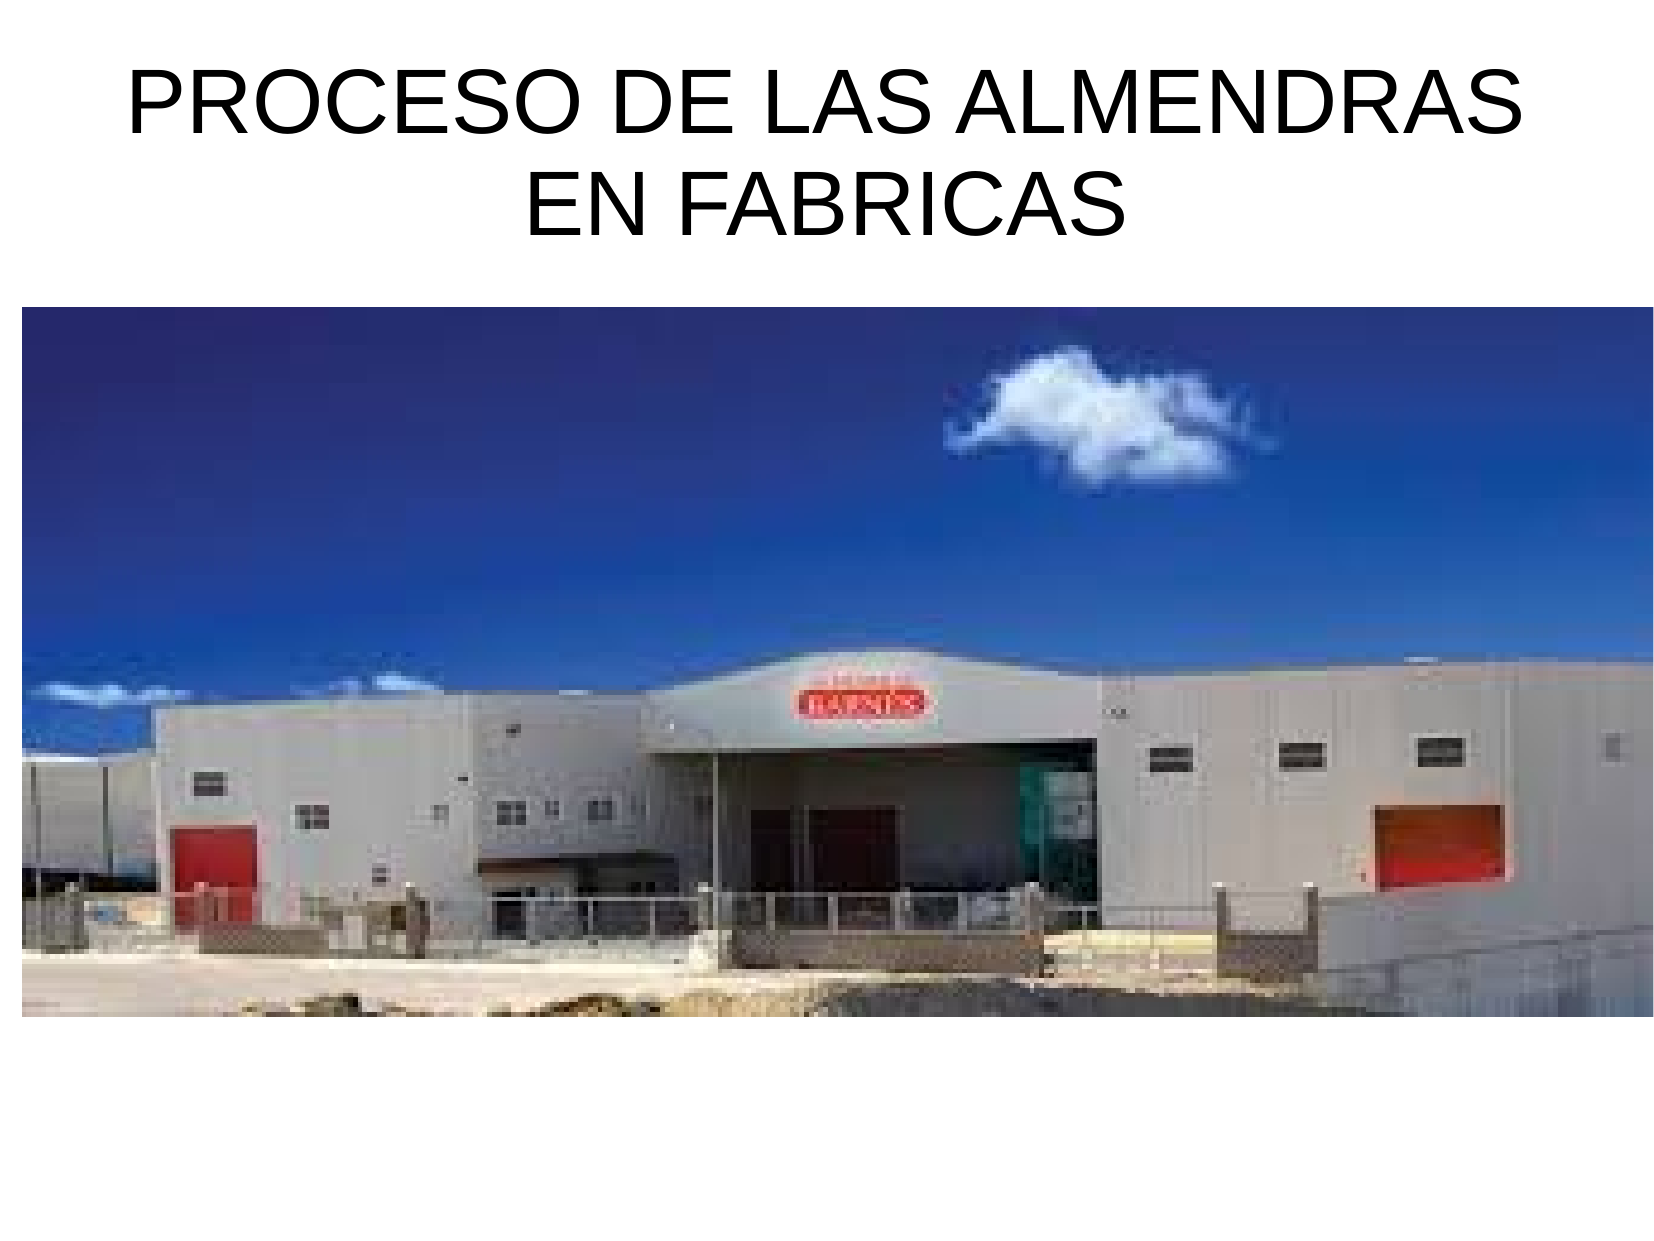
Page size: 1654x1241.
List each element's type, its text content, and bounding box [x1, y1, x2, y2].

title PROCESO DE LAS ALMENDRAS EN FABRICAS [82, 49, 1571, 257]
picture [22, 307, 1654, 1017]
